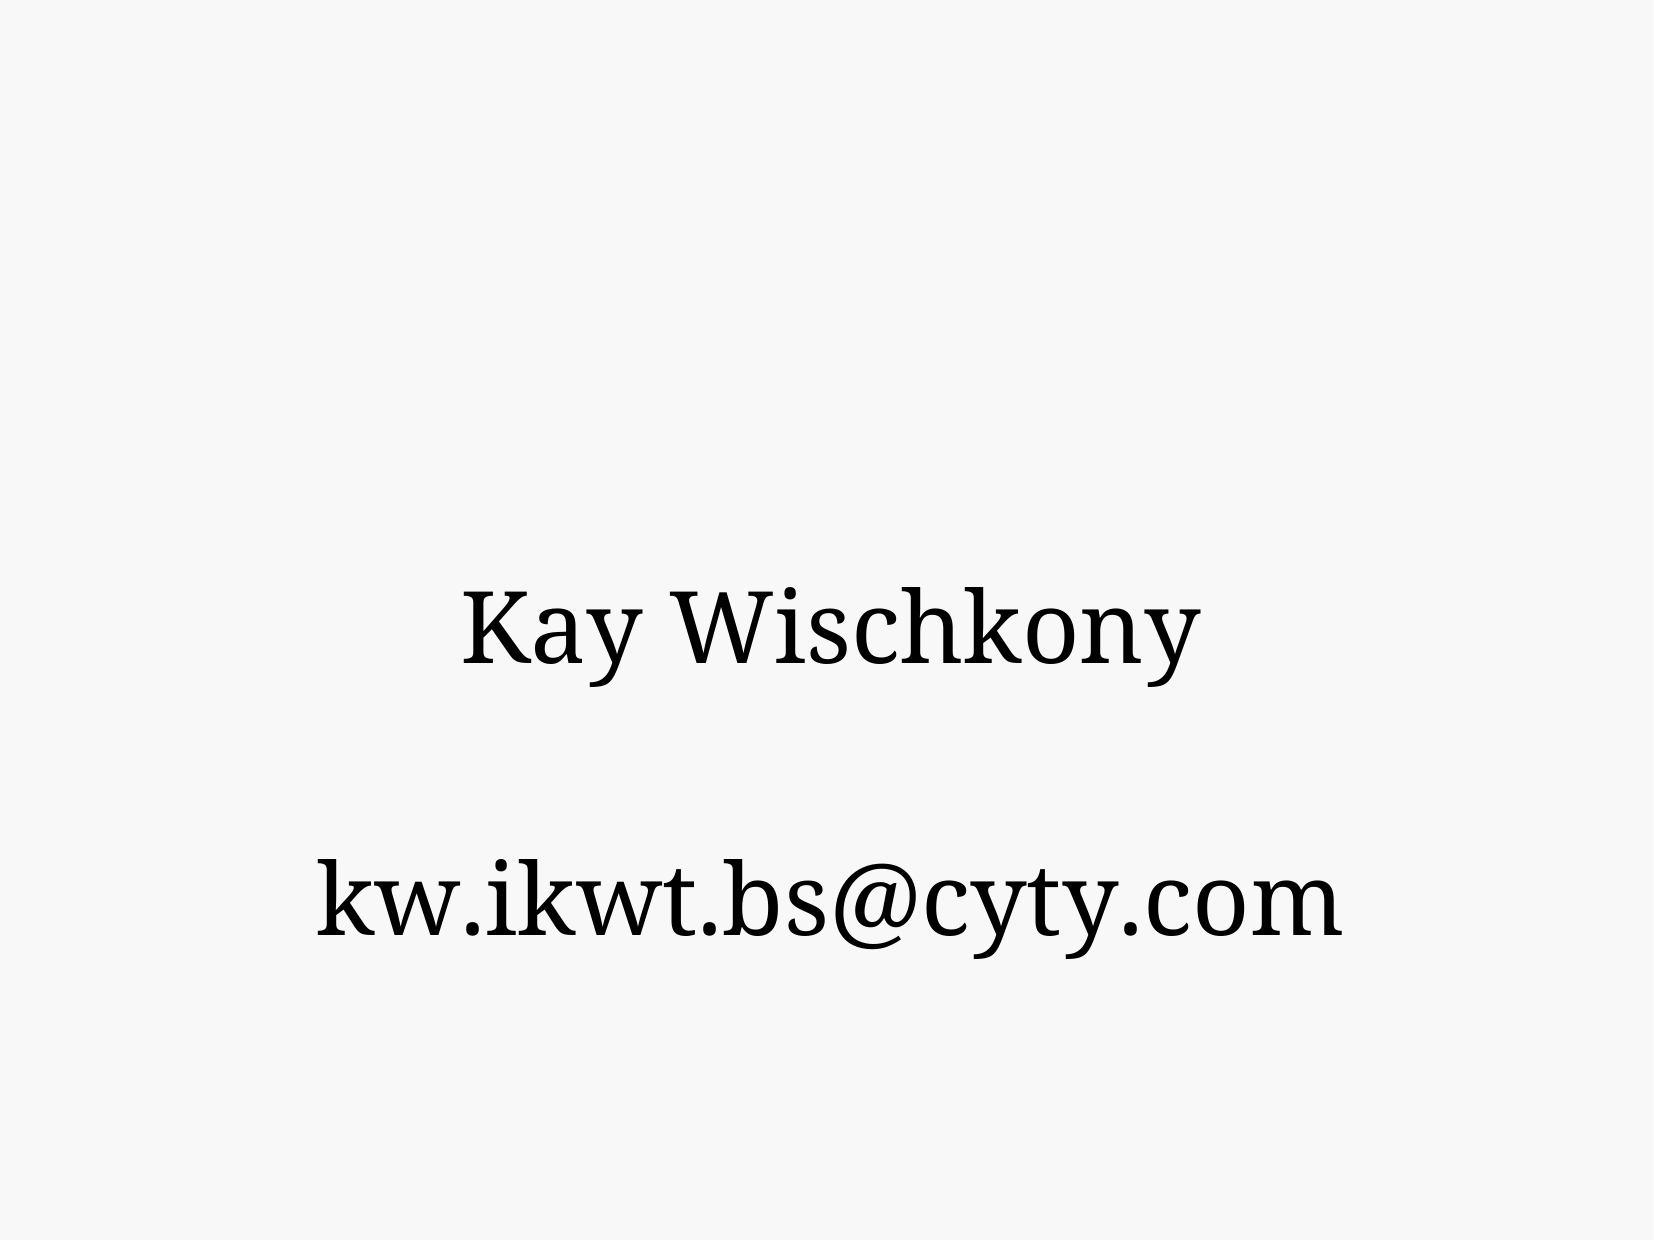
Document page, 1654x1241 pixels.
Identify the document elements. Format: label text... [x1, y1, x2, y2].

text_box Kay Wischkony kw.ikwt.bs@cyty.com [353, 147, 1309, 1093]
